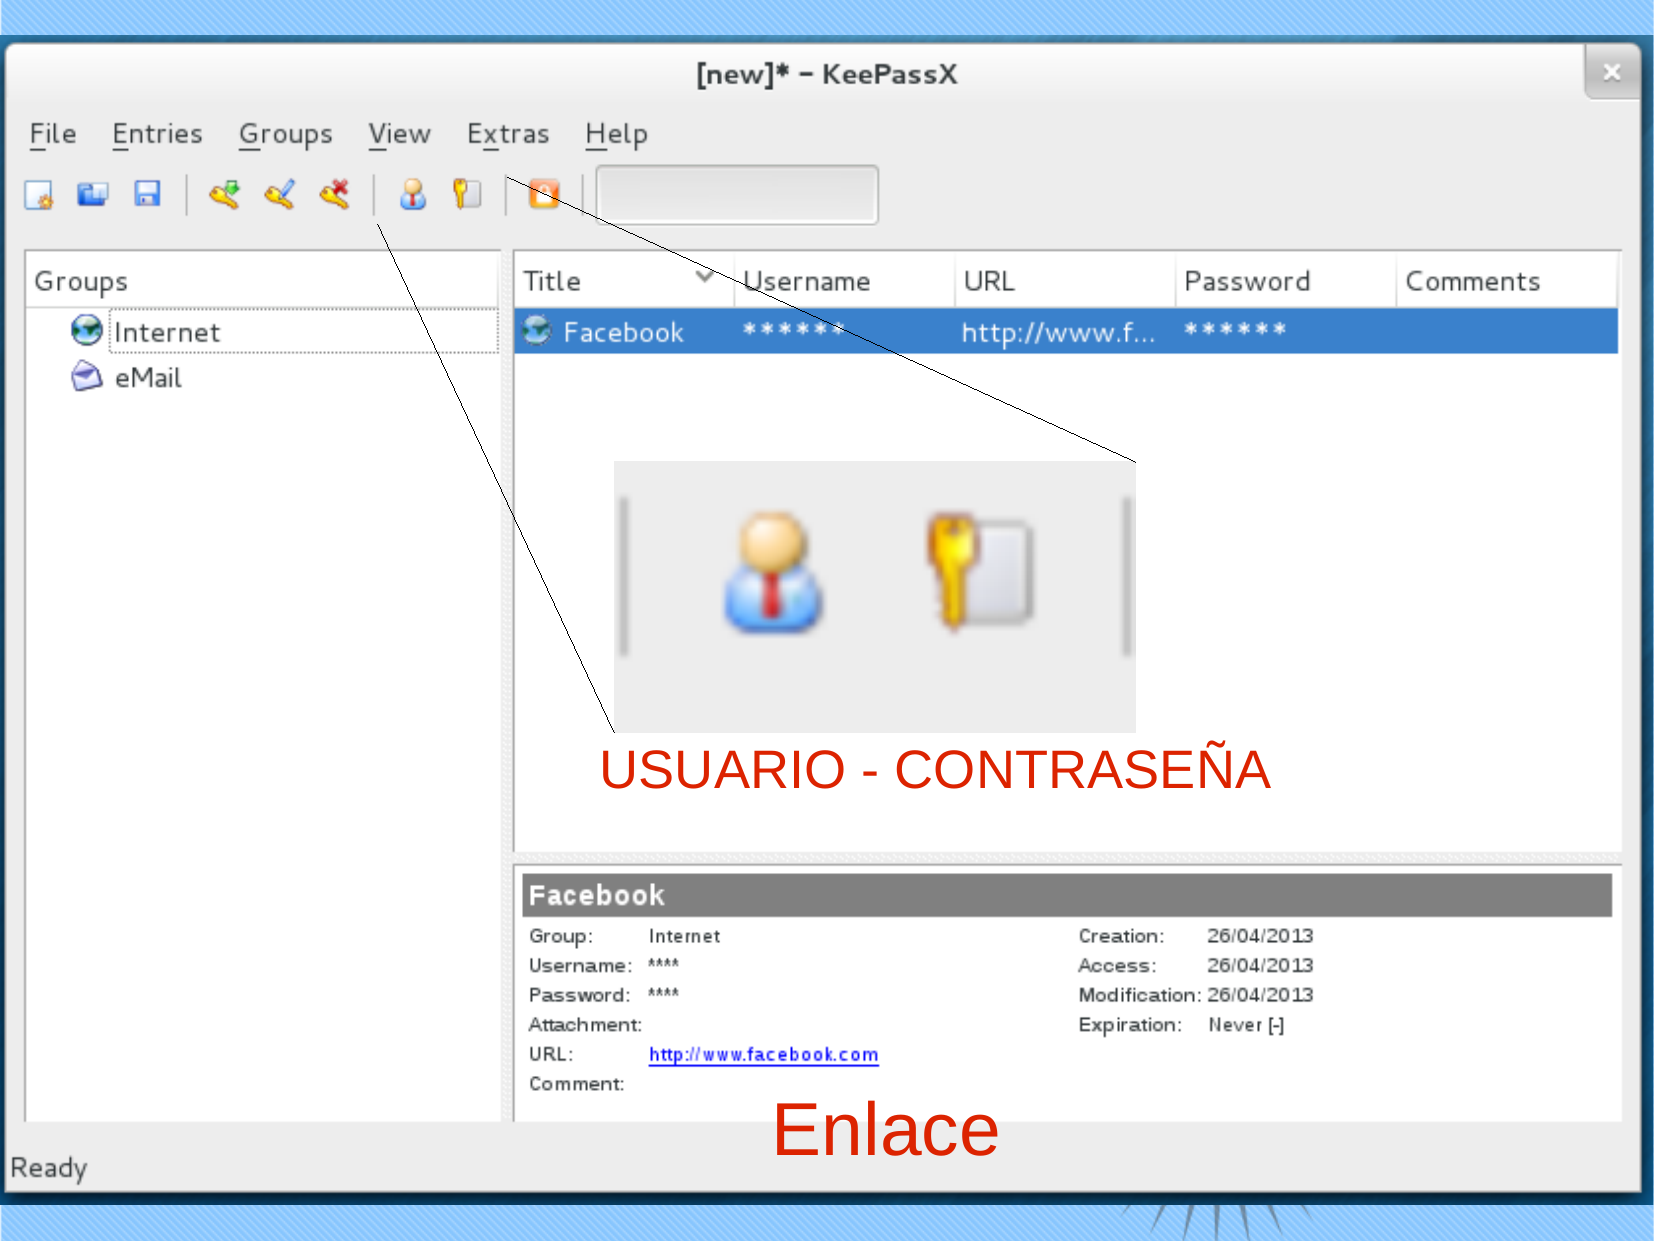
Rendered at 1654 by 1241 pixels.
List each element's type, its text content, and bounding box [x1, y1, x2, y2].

text_box USUARIO - CONTRASEÑA [584, 732, 1288, 808]
picture [0, 0, 1654, 1241]
text_box Enlace [757, 1080, 1017, 1179]
